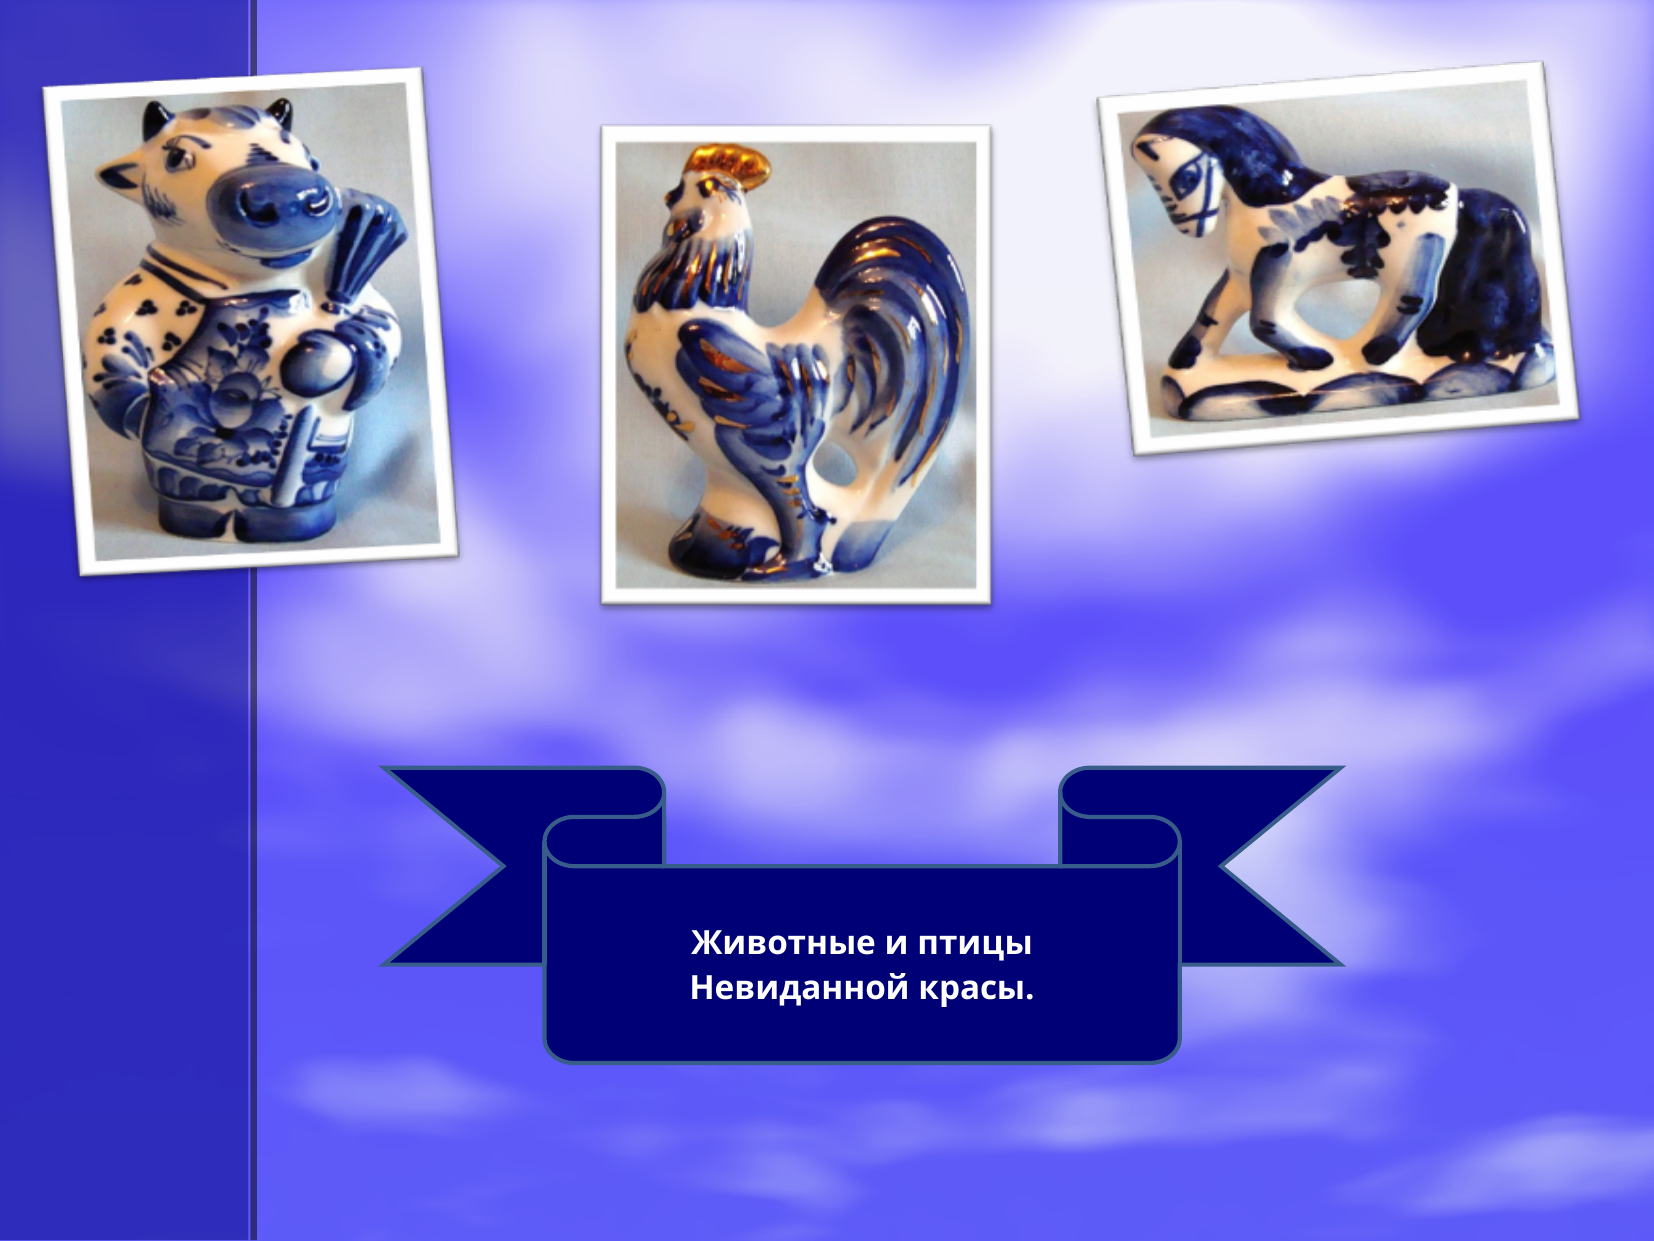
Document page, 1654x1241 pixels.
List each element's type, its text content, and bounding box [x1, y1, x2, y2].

picture [1083, 52, 1595, 473]
text_box Животные и птицы Невиданной красы. [383, 767, 1341, 1064]
picture [590, 118, 1004, 621]
picture [29, 59, 473, 591]
